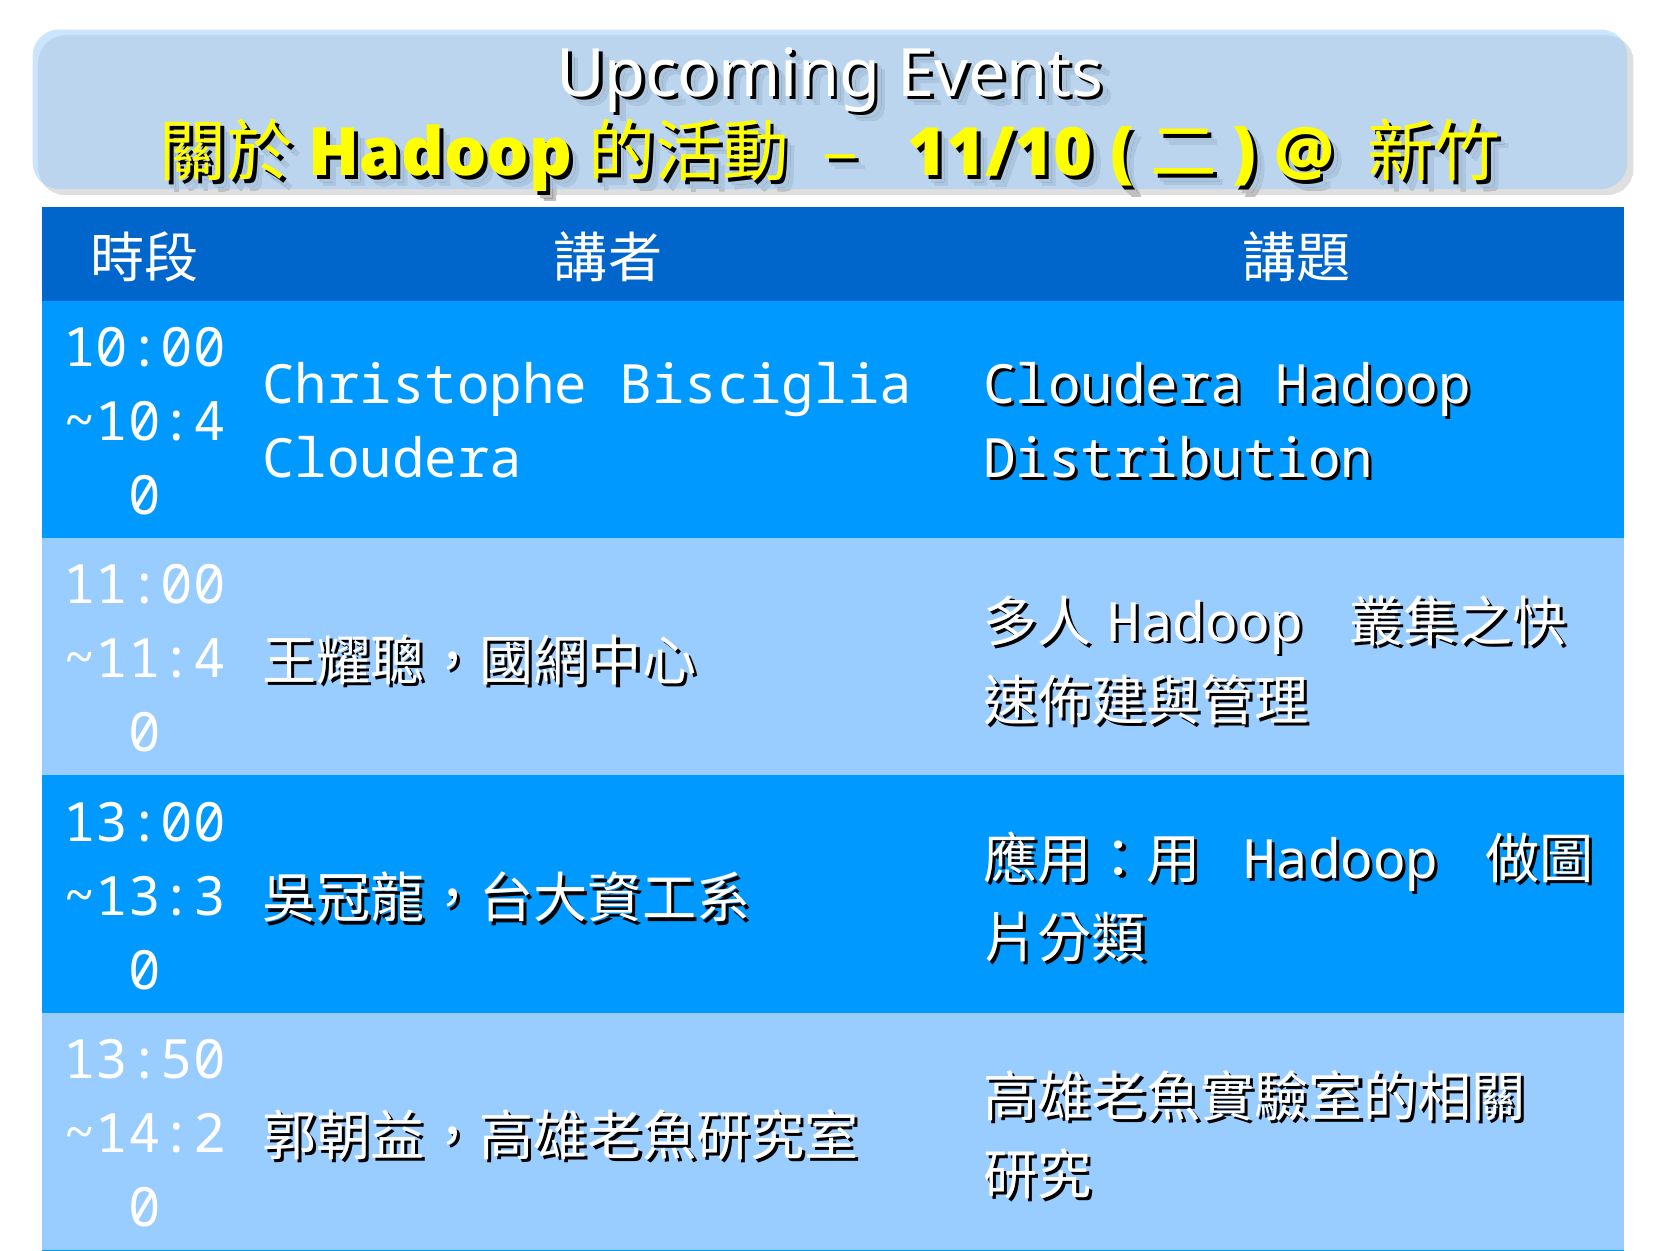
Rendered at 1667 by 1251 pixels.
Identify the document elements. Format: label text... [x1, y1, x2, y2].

table_cell Christophe Bisciglia Cloudera [248, 301, 969, 538]
table_cell 吳冠龍，台大資工系 [248, 775, 969, 1013]
table_header 時段 [42, 207, 248, 301]
table_cell 10:00 ~10:40 [42, 301, 248, 538]
table_cell 應用：用 Hadoop 做圖片分類 [969, 775, 1624, 1013]
table_cell 多人Hadoop 叢集之快速佈建與管理 [969, 538, 1624, 775]
table_cell Cloudera Hadoop Distribution [969, 301, 1624, 538]
table_header 講題 [969, 207, 1624, 301]
table_cell 13:50 ~14:20 [42, 1013, 248, 1250]
table_cell 高雄老魚實驗室的相關 研究 [969, 1013, 1624, 1250]
table_cell 13:00 ~13:30 [42, 775, 248, 1013]
table_cell 王耀聰，國網中心 [248, 538, 969, 775]
text_box Upcoming Events 關於Hadoop的活動 – 11/10 (二) @ 新竹 [32, 29, 1628, 190]
table_cell 郭朝益，高雄老魚研究室 [248, 1013, 969, 1250]
table_header 講者 [248, 207, 969, 301]
table_cell 11:00 ~11:40 [42, 538, 248, 775]
